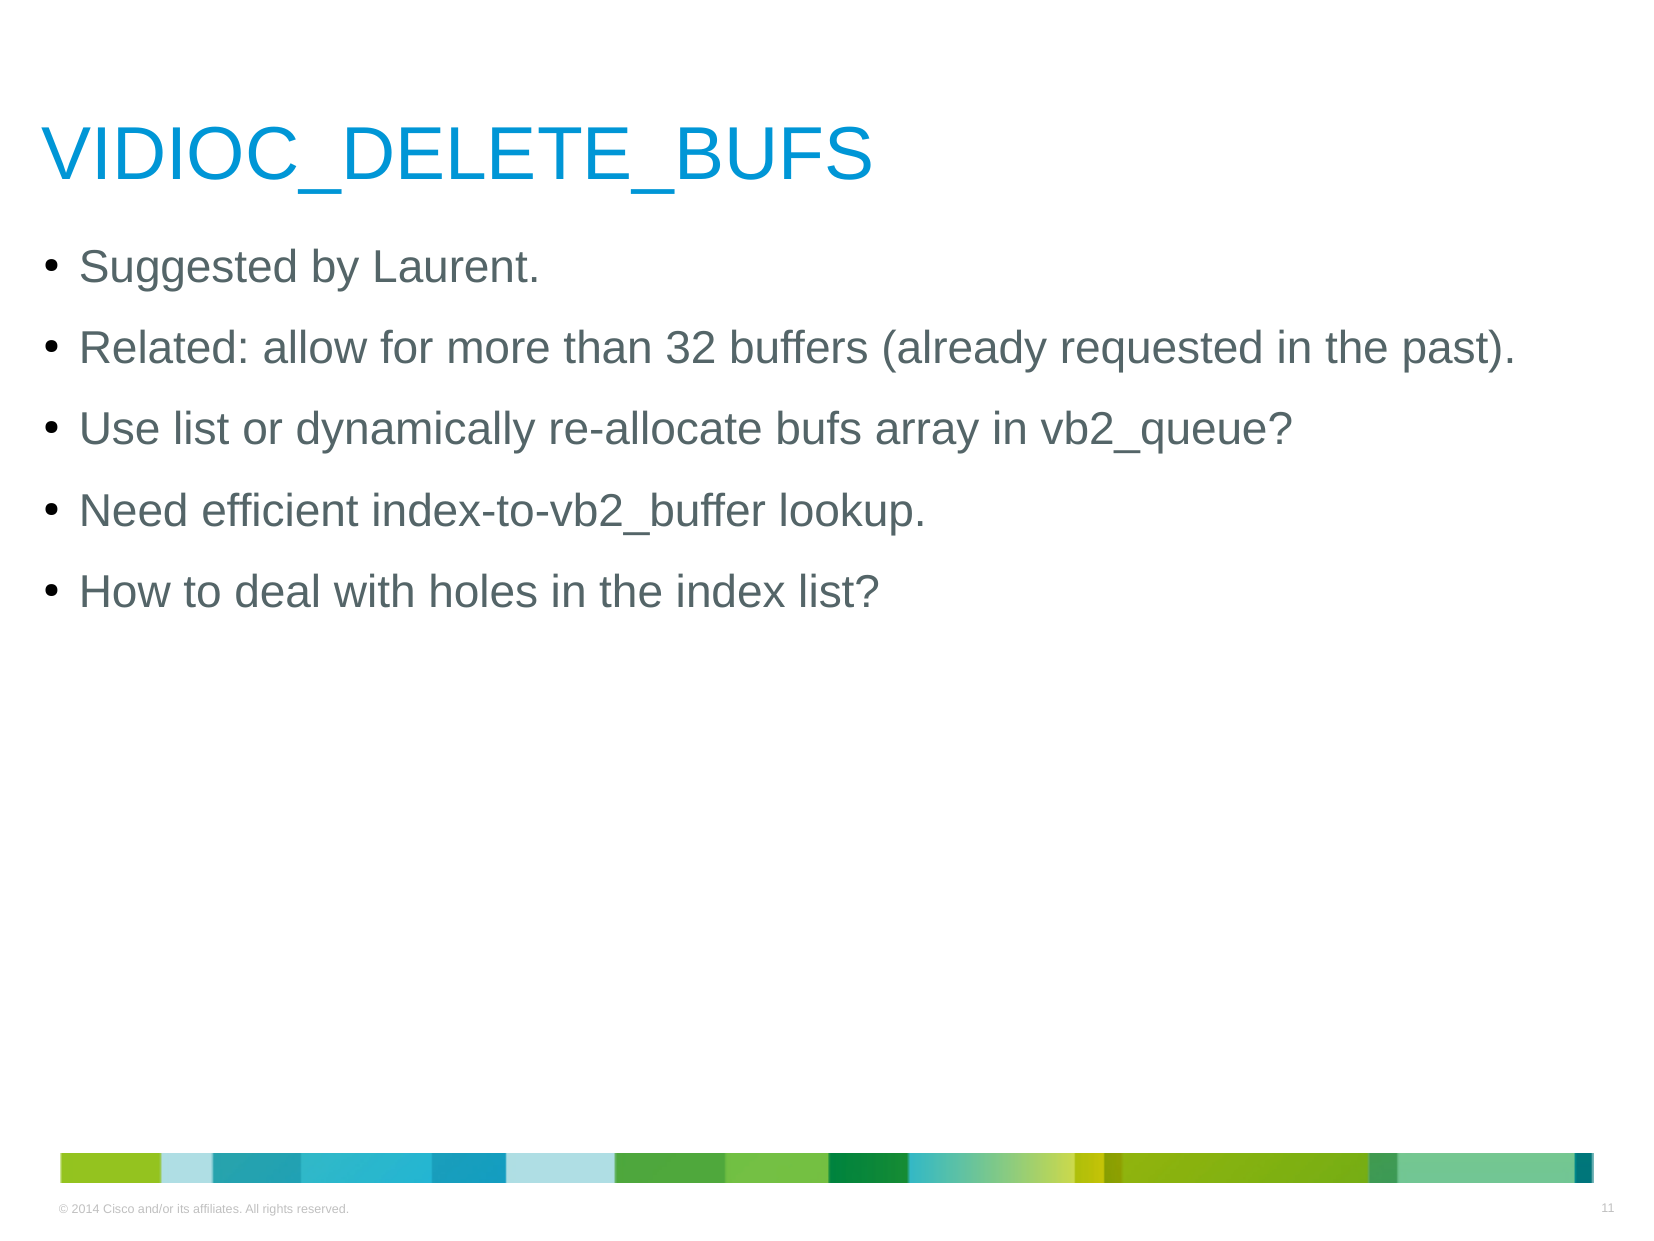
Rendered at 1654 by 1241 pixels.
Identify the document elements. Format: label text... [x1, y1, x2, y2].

title VIDIOC_DELETE_BUFS [41, 78, 1595, 230]
picture [60, 1153, 1594, 1183]
list Suggested by Laurent. Related: allow for more than 32 buffers (already requested in the past). Use list or dynamically re-allocate bufs array in vb2_queue? Need efficient index-to-vb2_buffer lookup. How to deal with holes in the index list? [43, 243, 1595, 1141]
